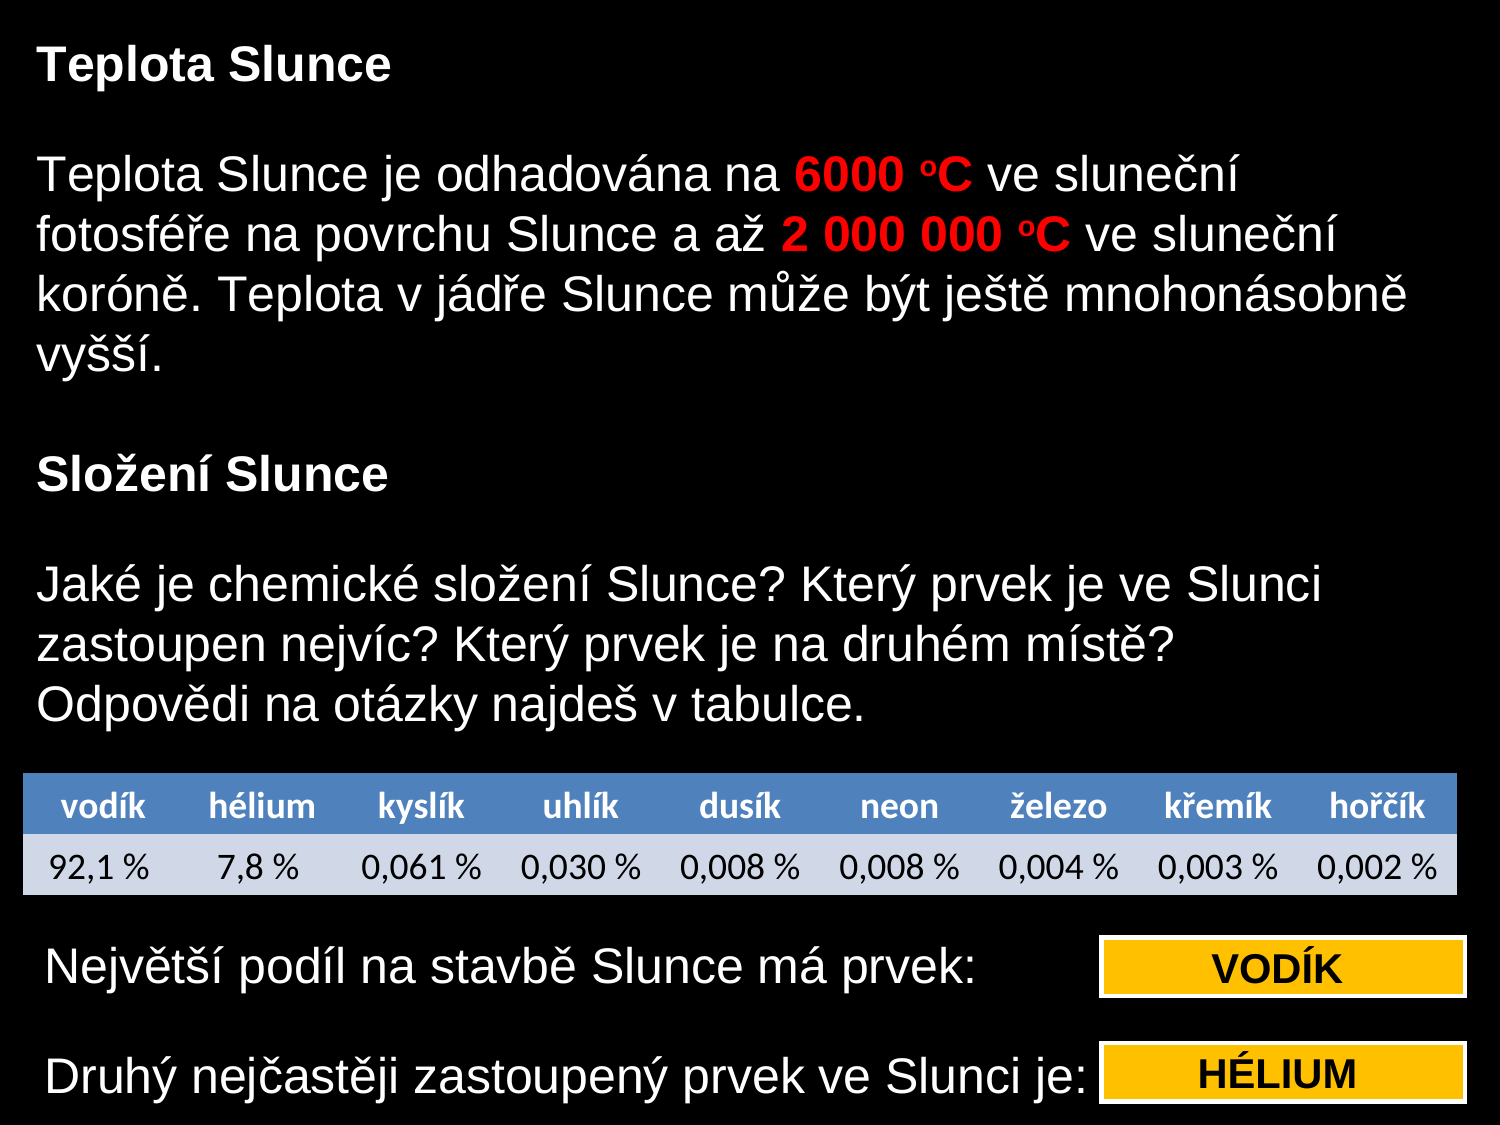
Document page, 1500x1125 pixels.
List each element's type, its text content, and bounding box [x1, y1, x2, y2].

table_cell 0,003 % [1139, 834, 1298, 895]
table_header vodík [23, 773, 183, 834]
table_header neon [820, 773, 979, 834]
table_cell 0,061 % [342, 834, 501, 895]
table_cell 92,1 % [23, 834, 183, 895]
table_header dusík [661, 773, 820, 834]
text_box VODÍK [1101, 937, 1465, 997]
table_header železo [979, 773, 1139, 834]
table_cell 7,8 % [183, 834, 342, 895]
table_cell 0,030 % [501, 834, 661, 895]
table_cell 0,008 % [661, 834, 820, 895]
table_header uhlík [501, 773, 661, 834]
text_box Největší podíl na stavbě Slunce má prvek: Druhý nejčastěji zastoupený prvek ve Slunci je: [29, 925, 1104, 1112]
table_cell 0,004 % [979, 834, 1139, 895]
table_cell 0,002 % [1298, 834, 1457, 895]
table_header hélium [183, 773, 342, 834]
text_box Teplota Slunce Teplota Slunce je odhadována na 6000 oC ve sluneční fotosféře na povrchu Slunce a až 2 000 000 oC ve sluneční koróně. Teplota v jádře Slunce může být ještě mnohonásobně vyšší. Složení Slunce Jaké je chemické složení Slunce? Který prvek je ve Slunci zastoupen nejvíc? Který prvek je na druhém místě? Odpovědi na otázky najdeš v tabulce. [21, 23, 1425, 739]
table_cell 0,008 % [820, 834, 979, 895]
text_box HÉLIUM [1101, 1042, 1465, 1102]
table_header křemík [1139, 773, 1298, 834]
table_header kyslík [342, 773, 501, 834]
table_header hořčík [1298, 773, 1457, 834]
